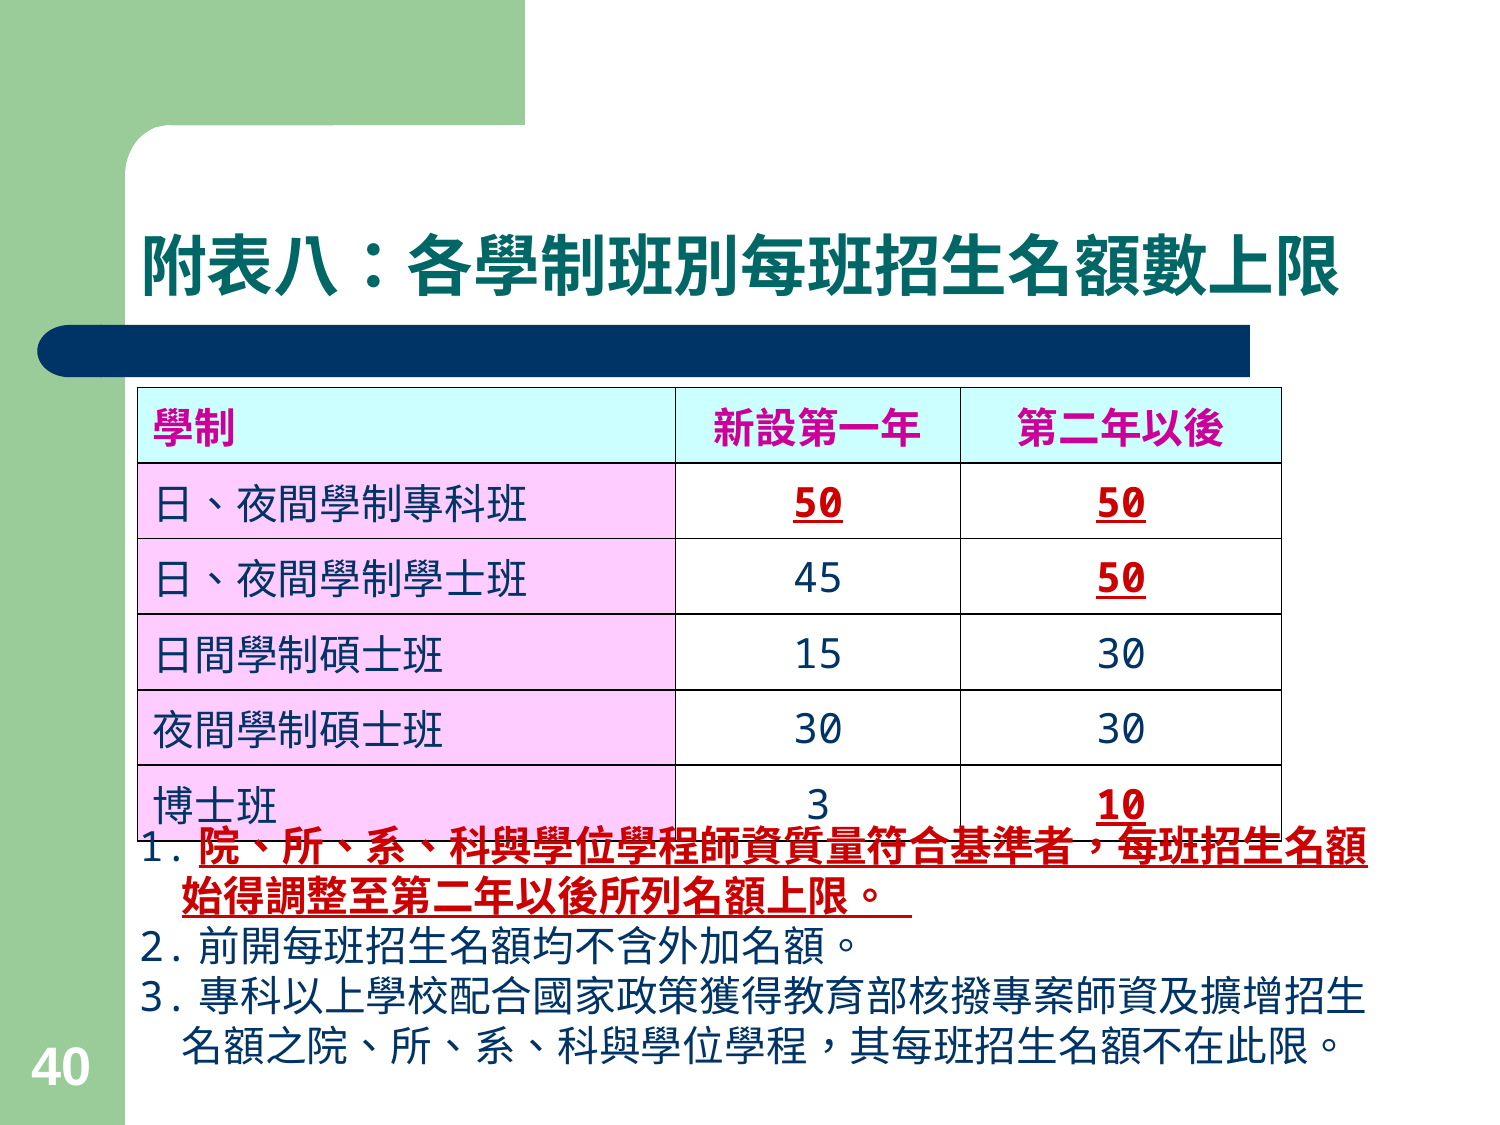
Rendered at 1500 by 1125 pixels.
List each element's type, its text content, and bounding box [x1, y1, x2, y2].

table_cell 夜間學制碩士班 [138, 691, 675, 764]
table_cell 10 [961, 766, 1281, 812]
table_cell 10 [1131, 801, 1138, 812]
table_cell 日間學制碩士班 [138, 615, 675, 689]
table_cell 15 [676, 615, 960, 689]
table_cell 50 [676, 464, 960, 538]
table_cell 30 [961, 691, 1281, 764]
text_box 1.院、所、系、科與學位學程師資質量符合基準者，每班招生名額始得調整至第二年以後所列名額上限。 2.前開每班招生名額均不含外加名額。 3.專科以上學校配合國家政策獲得教育部核撥專案師資及擴增招生名額之院、所、系、科與學位學程，其每班招生名額不在此限。 [123, 812, 1388, 1078]
slide_number <編號> [13, 1023, 111, 1105]
title 附表八：各學制班別每班招生名額數上限 [125, 125, 1425, 313]
table_cell 50 [961, 539, 1281, 613]
table_header 學制 [138, 388, 675, 462]
table_cell 3 [676, 766, 960, 812]
table_cell 45 [676, 539, 960, 613]
table_cell 10 [1129, 794, 1136, 806]
table_cell 50 [961, 464, 1281, 538]
table_cell 30 [961, 615, 1281, 689]
table_cell 30 [676, 691, 960, 764]
table_cell 日、夜間學制專科班 [138, 464, 675, 538]
table_header 新設第一年 [676, 388, 960, 462]
table_cell 日、夜間學制學士班 [138, 539, 675, 613]
table_header 第二年以後 [961, 388, 1281, 462]
table_cell 博士班 [138, 766, 675, 812]
